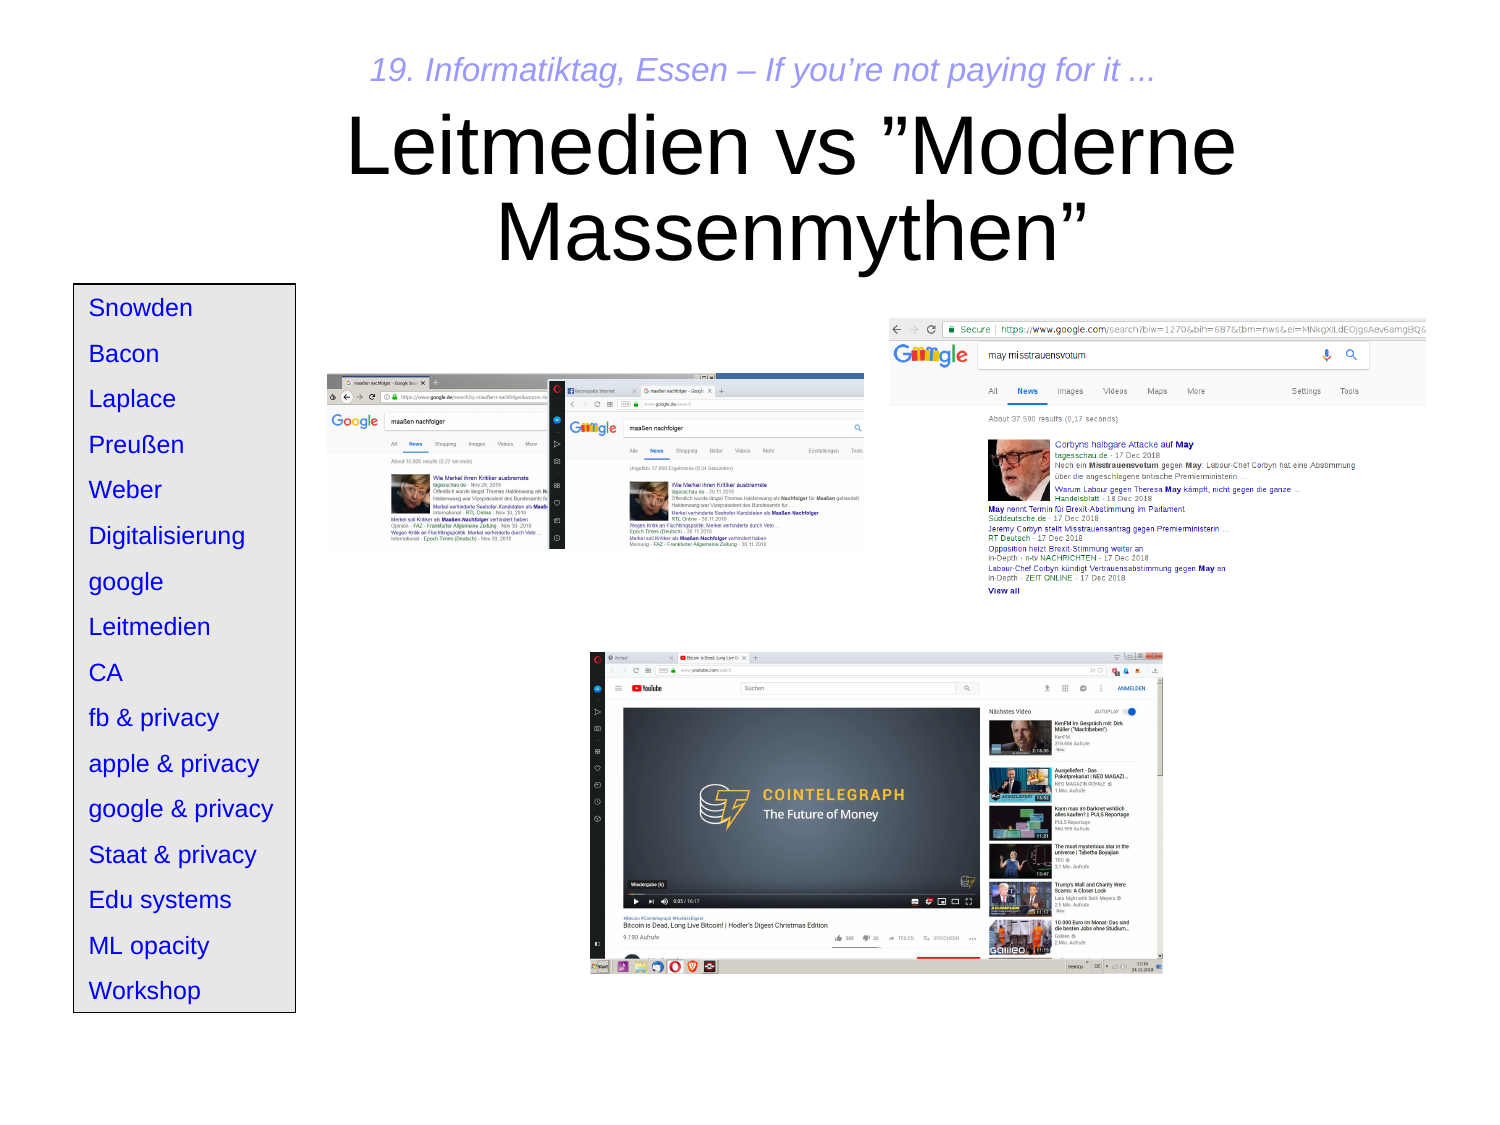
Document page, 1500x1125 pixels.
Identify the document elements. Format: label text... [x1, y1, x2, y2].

title Leitmedien vs ”Moderne Massenmythen” [117, 98, 1467, 286]
picture [590, 652, 1163, 974]
picture [327, 299, 864, 622]
picture [889, 299, 1426, 622]
